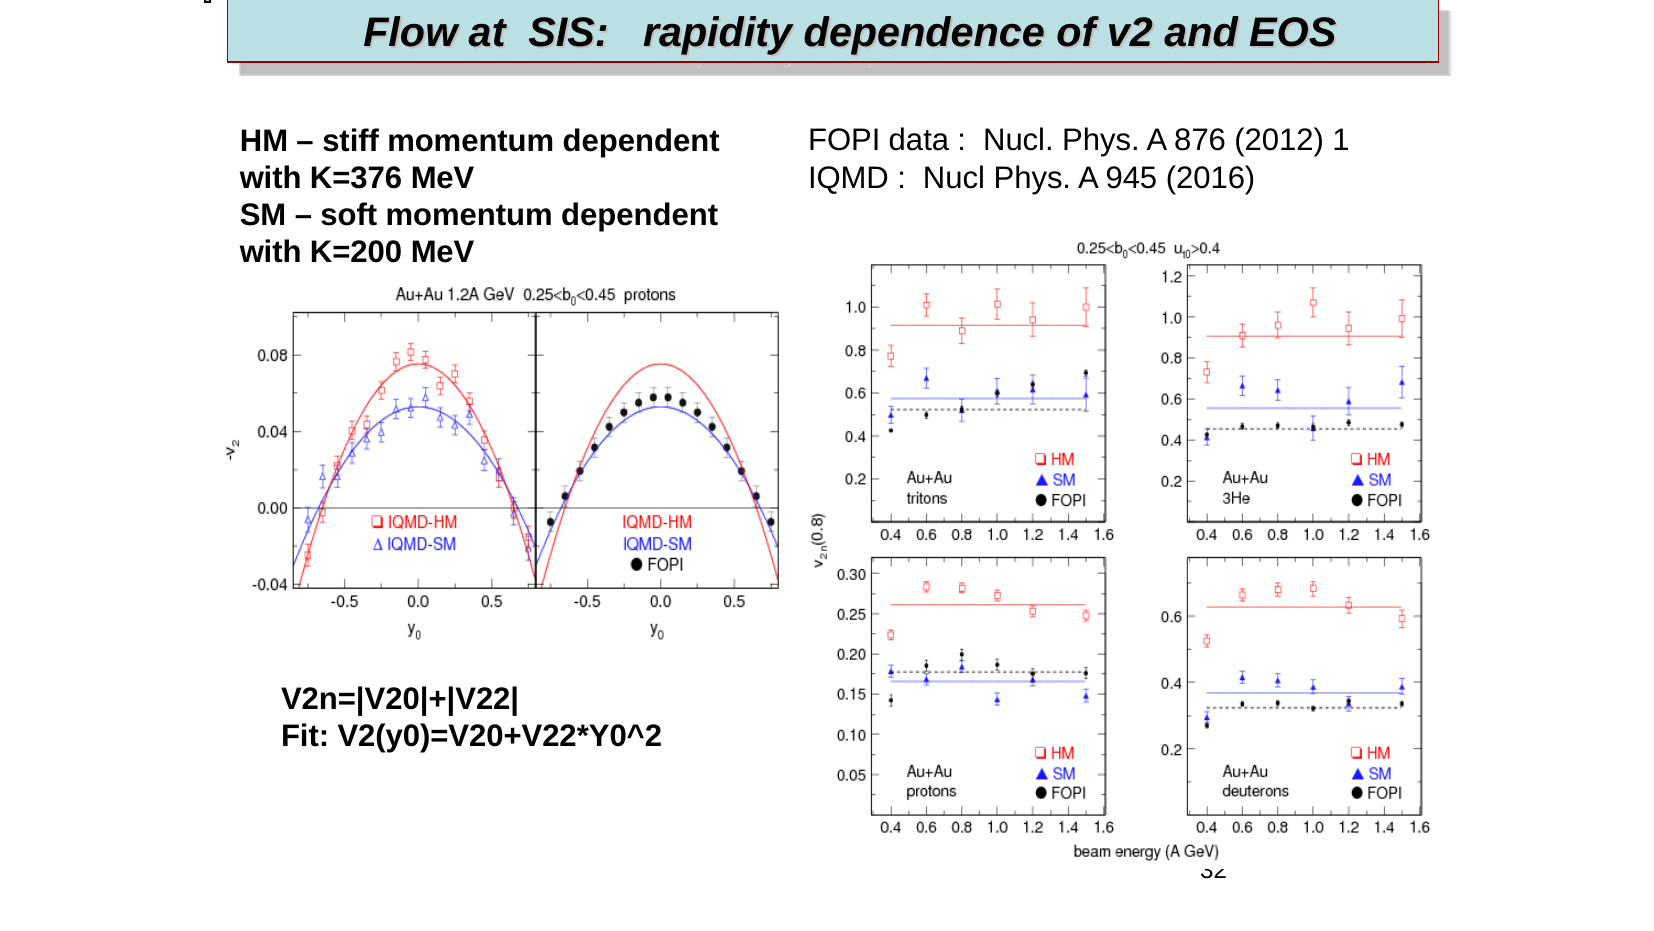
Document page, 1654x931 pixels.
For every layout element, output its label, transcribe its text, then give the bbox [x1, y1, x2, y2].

text_box Flow at SIS: rapidity dependence of v2 and EOS [227, 0, 1439, 63]
text_box HM – stiff momentum dependent with K=376 MeV SM – soft momentum dependent with K=200 MeV [227, 113, 776, 277]
text_box V2n=|V20|+|V22| Fit: V2(y0)=V20+V22*Y0^2 [268, 671, 833, 760]
text_box FOPI data : Nucl. Phys. A 876 (2012) 1 IQMD : Nucl Phys. A 945 (2016) [796, 114, 1363, 201]
picture [214, 217, 1439, 869]
text_box [1185, 847, 1571, 912]
